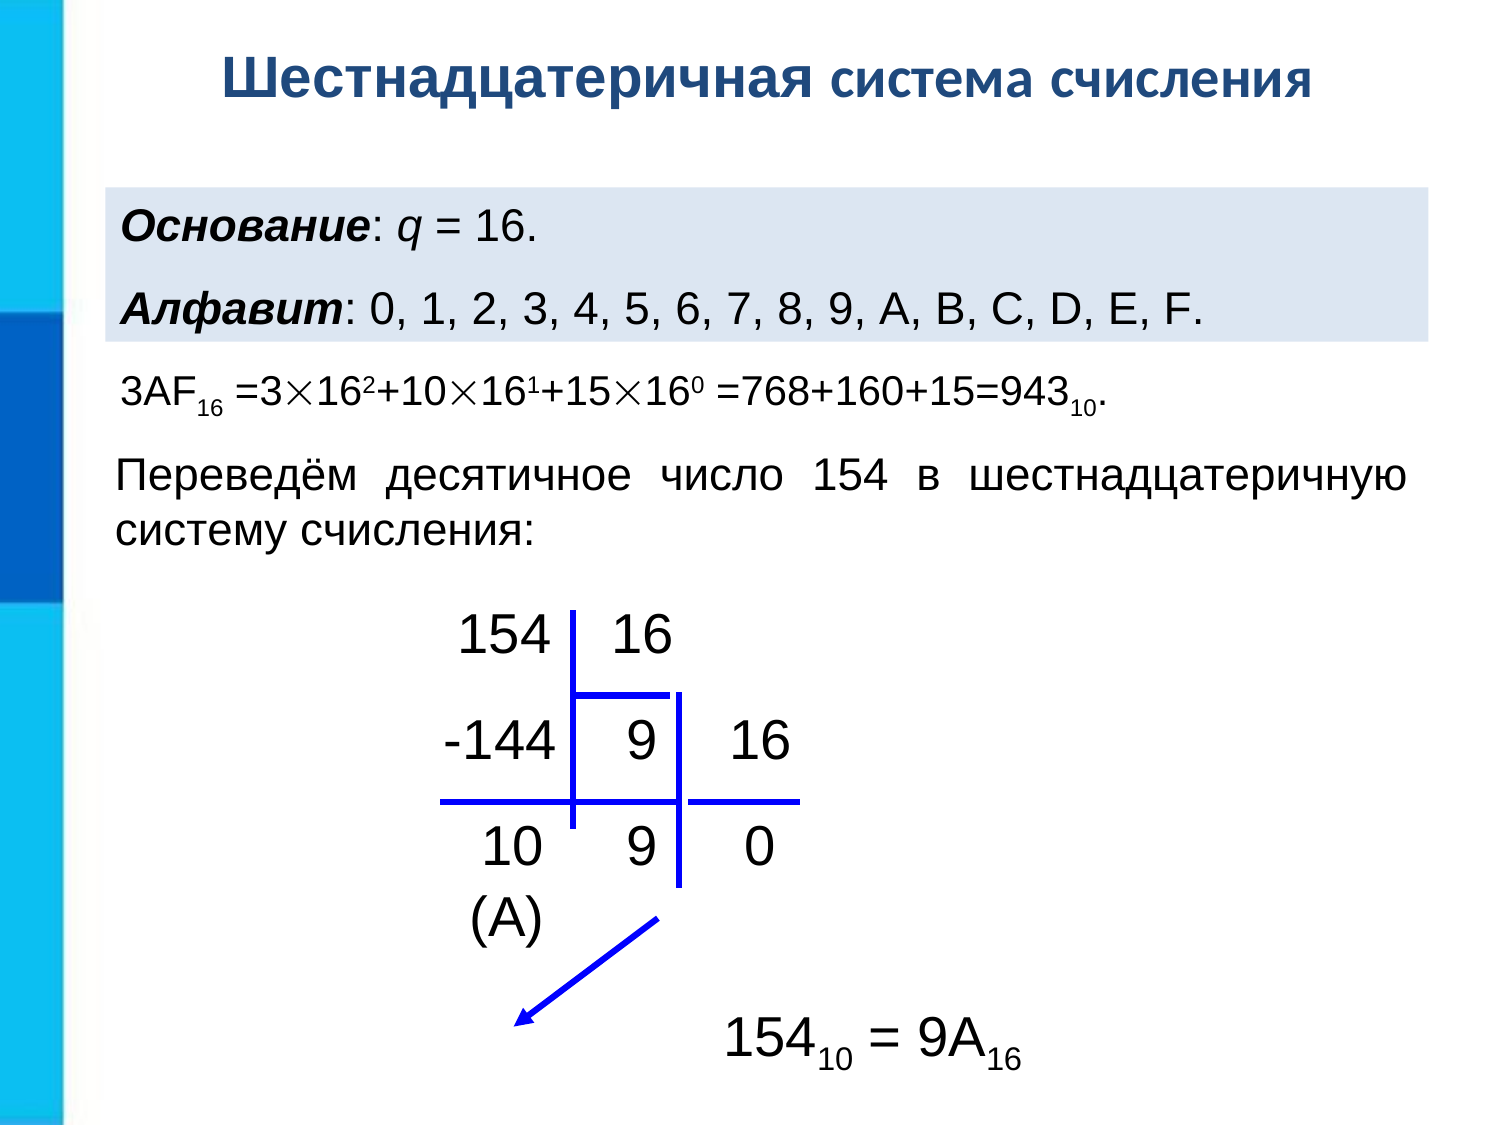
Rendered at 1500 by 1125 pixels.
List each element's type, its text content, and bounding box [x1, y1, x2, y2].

text_box 154 [442, 589, 585, 673]
text_box 9 [596, 695, 703, 779]
text_box 16 [596, 589, 703, 673]
text_box 9 [596, 801, 703, 885]
text_box 10 [466, 801, 573, 872]
text_box 3АF16 =3162+10161+15160 =768+160+15=94310. [105, 356, 1208, 429]
text_box (А) [454, 872, 573, 956]
text_box Основание: q = 16. Алфавит: 0, 1, 2, 3, 4, 5, 6, 7, 8, 9, A, B, C, D, E, F. [105, 187, 1429, 342]
text_box Переведём десятичное число 154 в шестнадцатеричную систему счисления: [100, 437, 1424, 563]
text_box -144 [413, 695, 585, 779]
text_box 15410 = 9А16 [708, 992, 1241, 1085]
picture [0, 0, 1500, 1125]
text_box Шестнадцатеричная система счисления [46, 1, 1489, 148]
text_box 16 [714, 695, 821, 779]
text_box 0 [714, 801, 821, 885]
